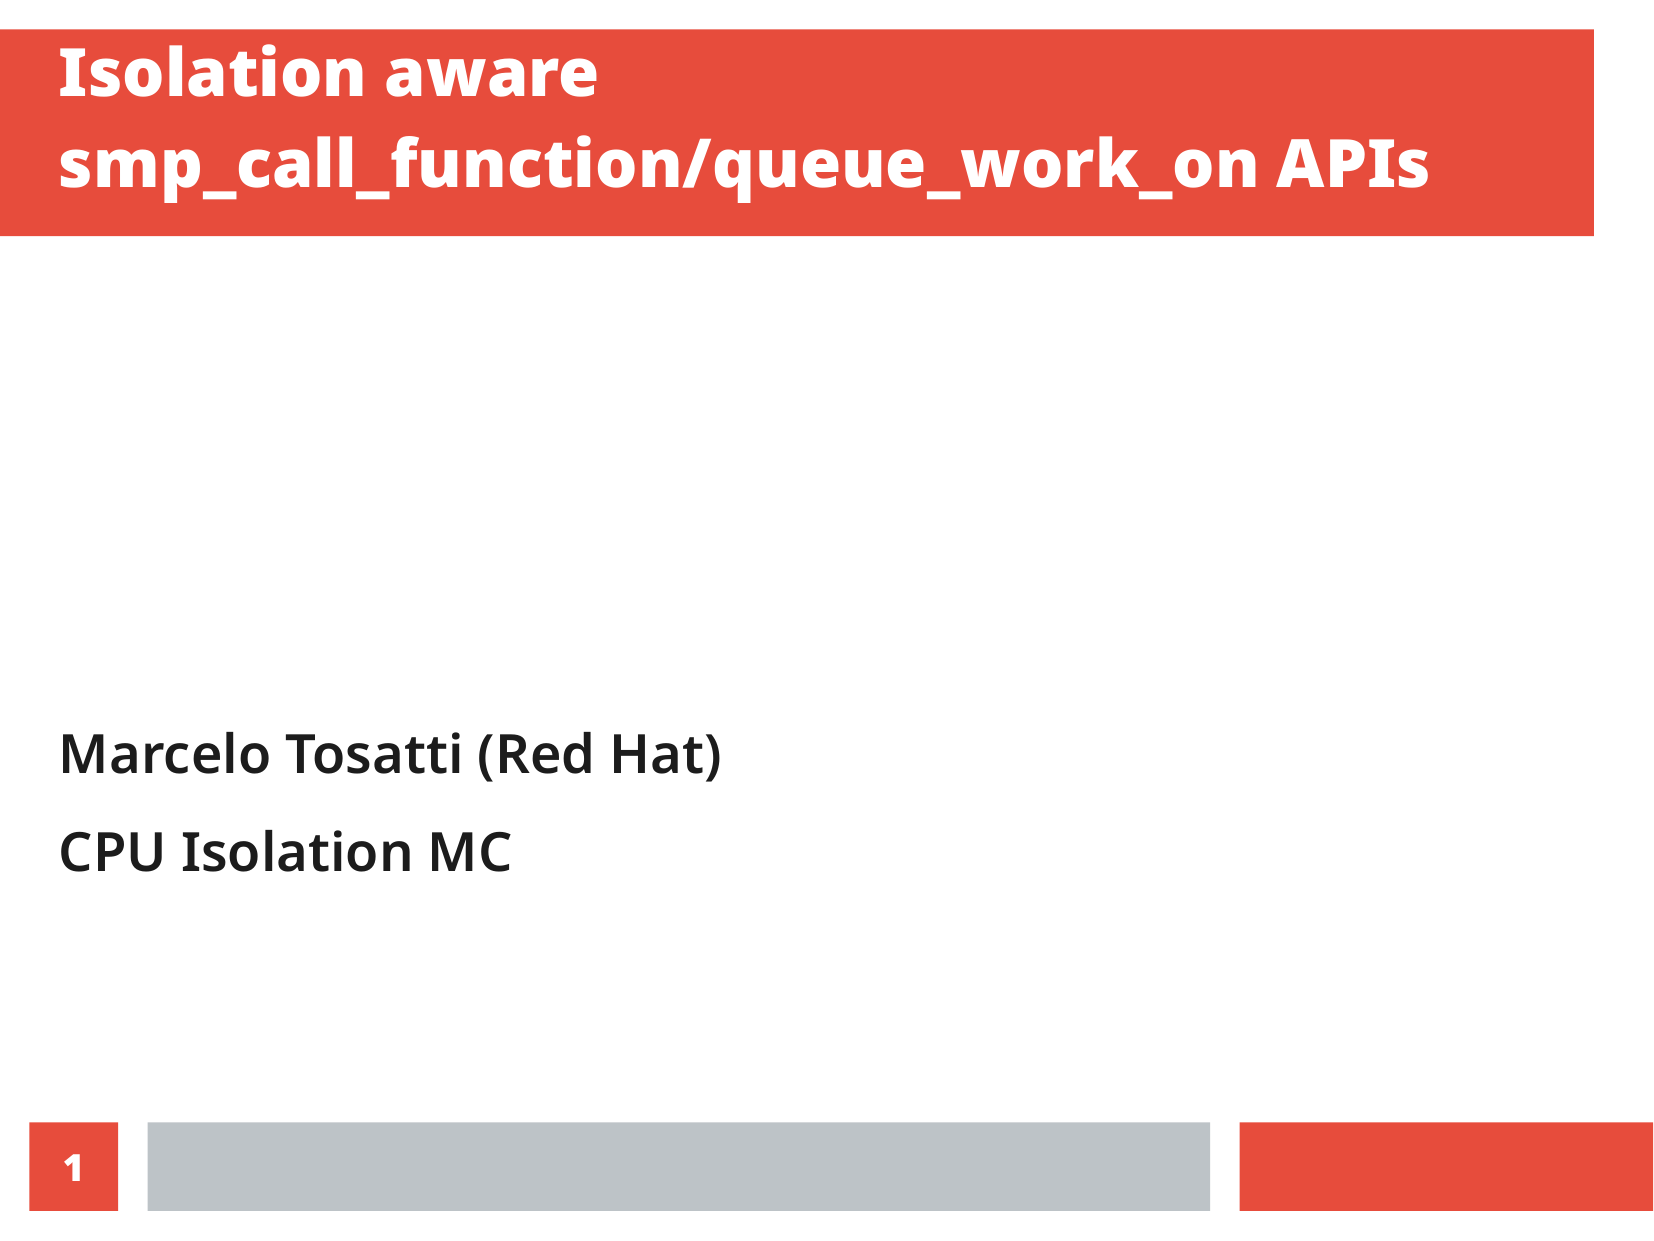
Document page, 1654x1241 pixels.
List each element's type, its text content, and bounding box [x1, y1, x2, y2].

list Marcelo Tosatti (Red Hat) CPU Isolation MC [58, 324, 1565, 1093]
title Isolation aware smp_call_function/queue_work_on APIs [58, 59, 1594, 207]
